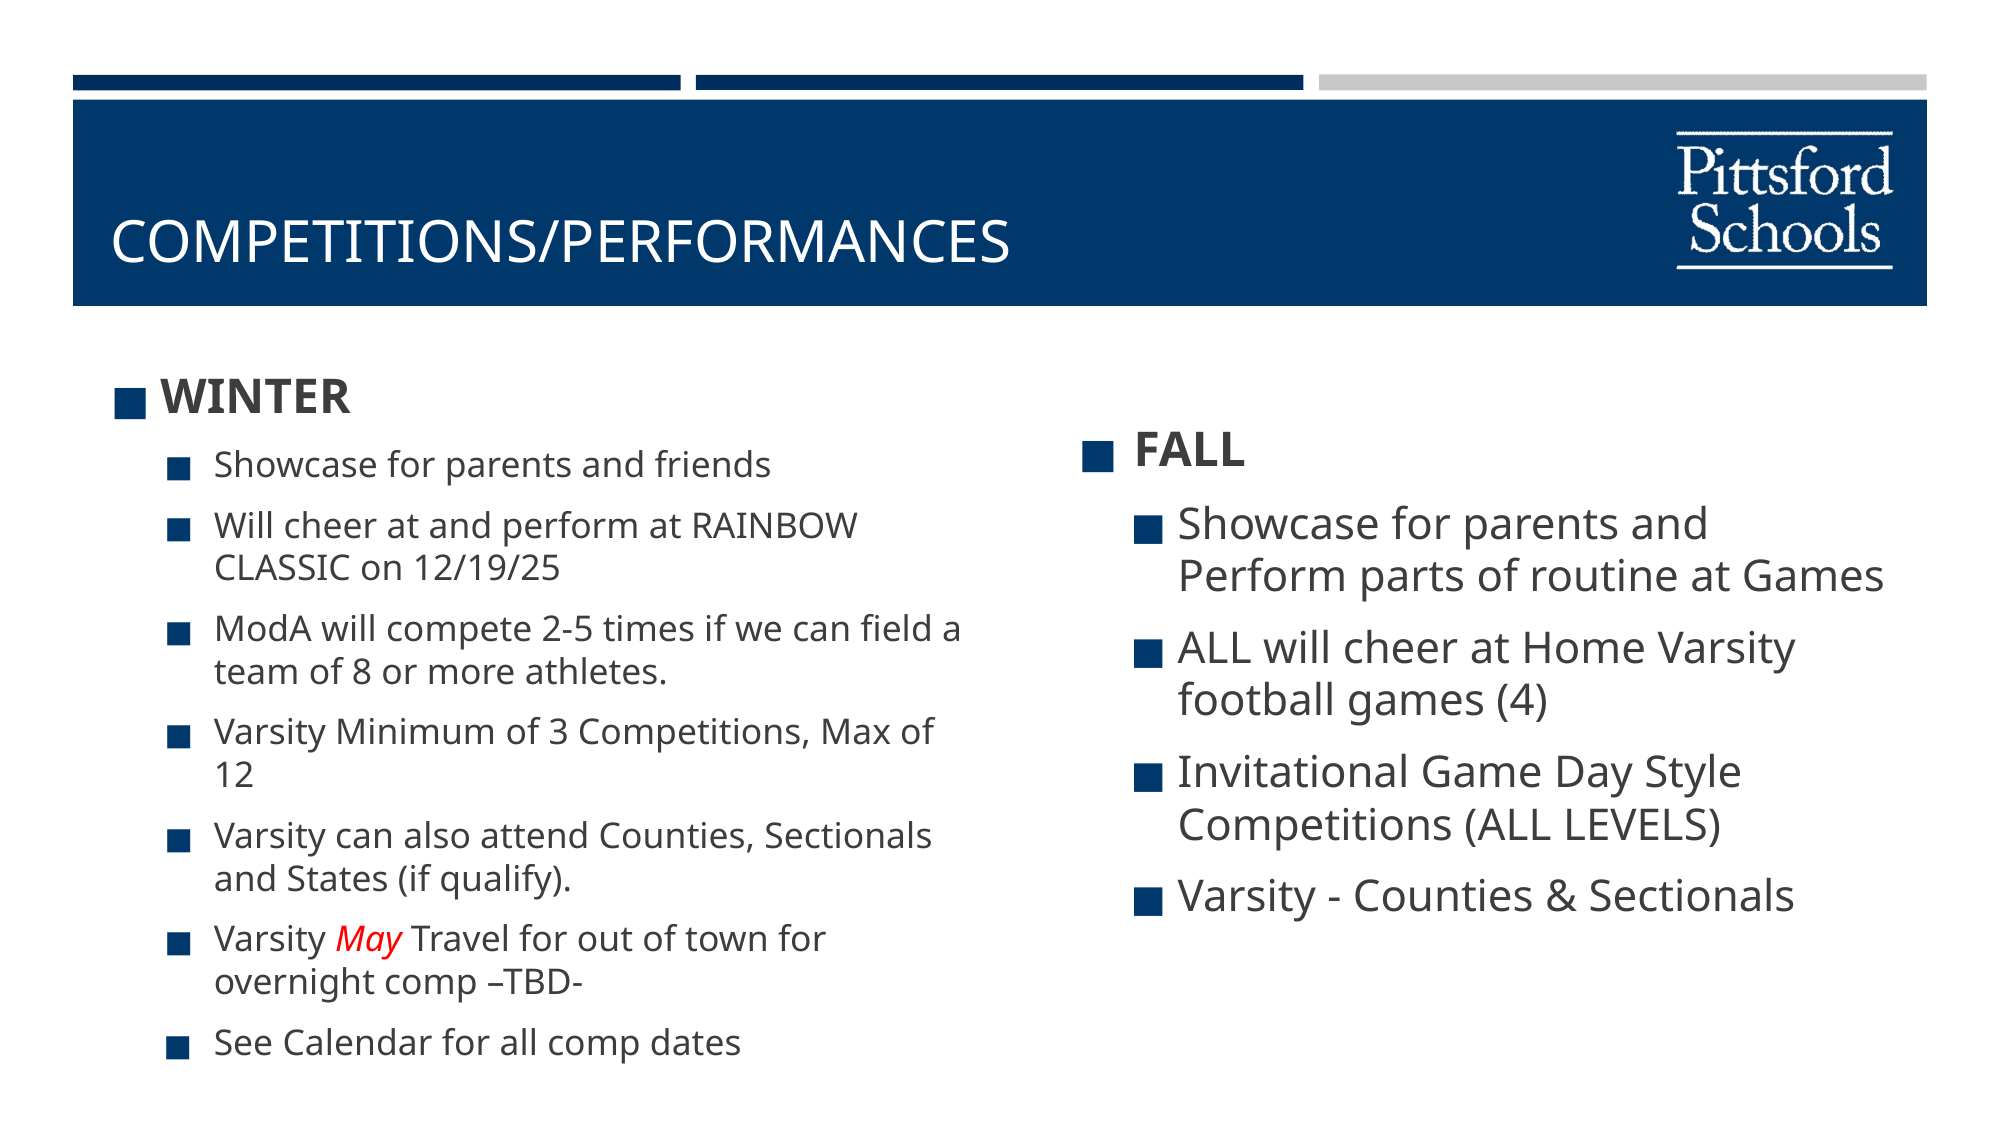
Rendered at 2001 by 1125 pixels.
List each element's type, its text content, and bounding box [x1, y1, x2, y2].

list FALL Showcase for parents and Perform parts of routine at Games ALL will cheer at Home Varsity football games (4) Invitational Game Day Style Competitions (ALL LEVELS) Varsity - Counties & Sectionals [1015, 341, 1905, 998]
picture [1639, 96, 1931, 305]
list WINTER Showcase for parents and friends Will cheer at and perform at RAINBOW CLASSIC on 12/19/25 ModA will compete 2-5 times if we can field a team of 8 or more athletes. Varsity Minimum of 3 Competitions, Max of 12 Varsity can also attend Counties, Sectionals and States (if qualify). Varsity May Travel for out of town for overnight comp –TBD- See Calendar for all comp dates [95, 358, 985, 1082]
title COMPETITIONS/PERFORMANCES [95, 119, 1905, 282]
